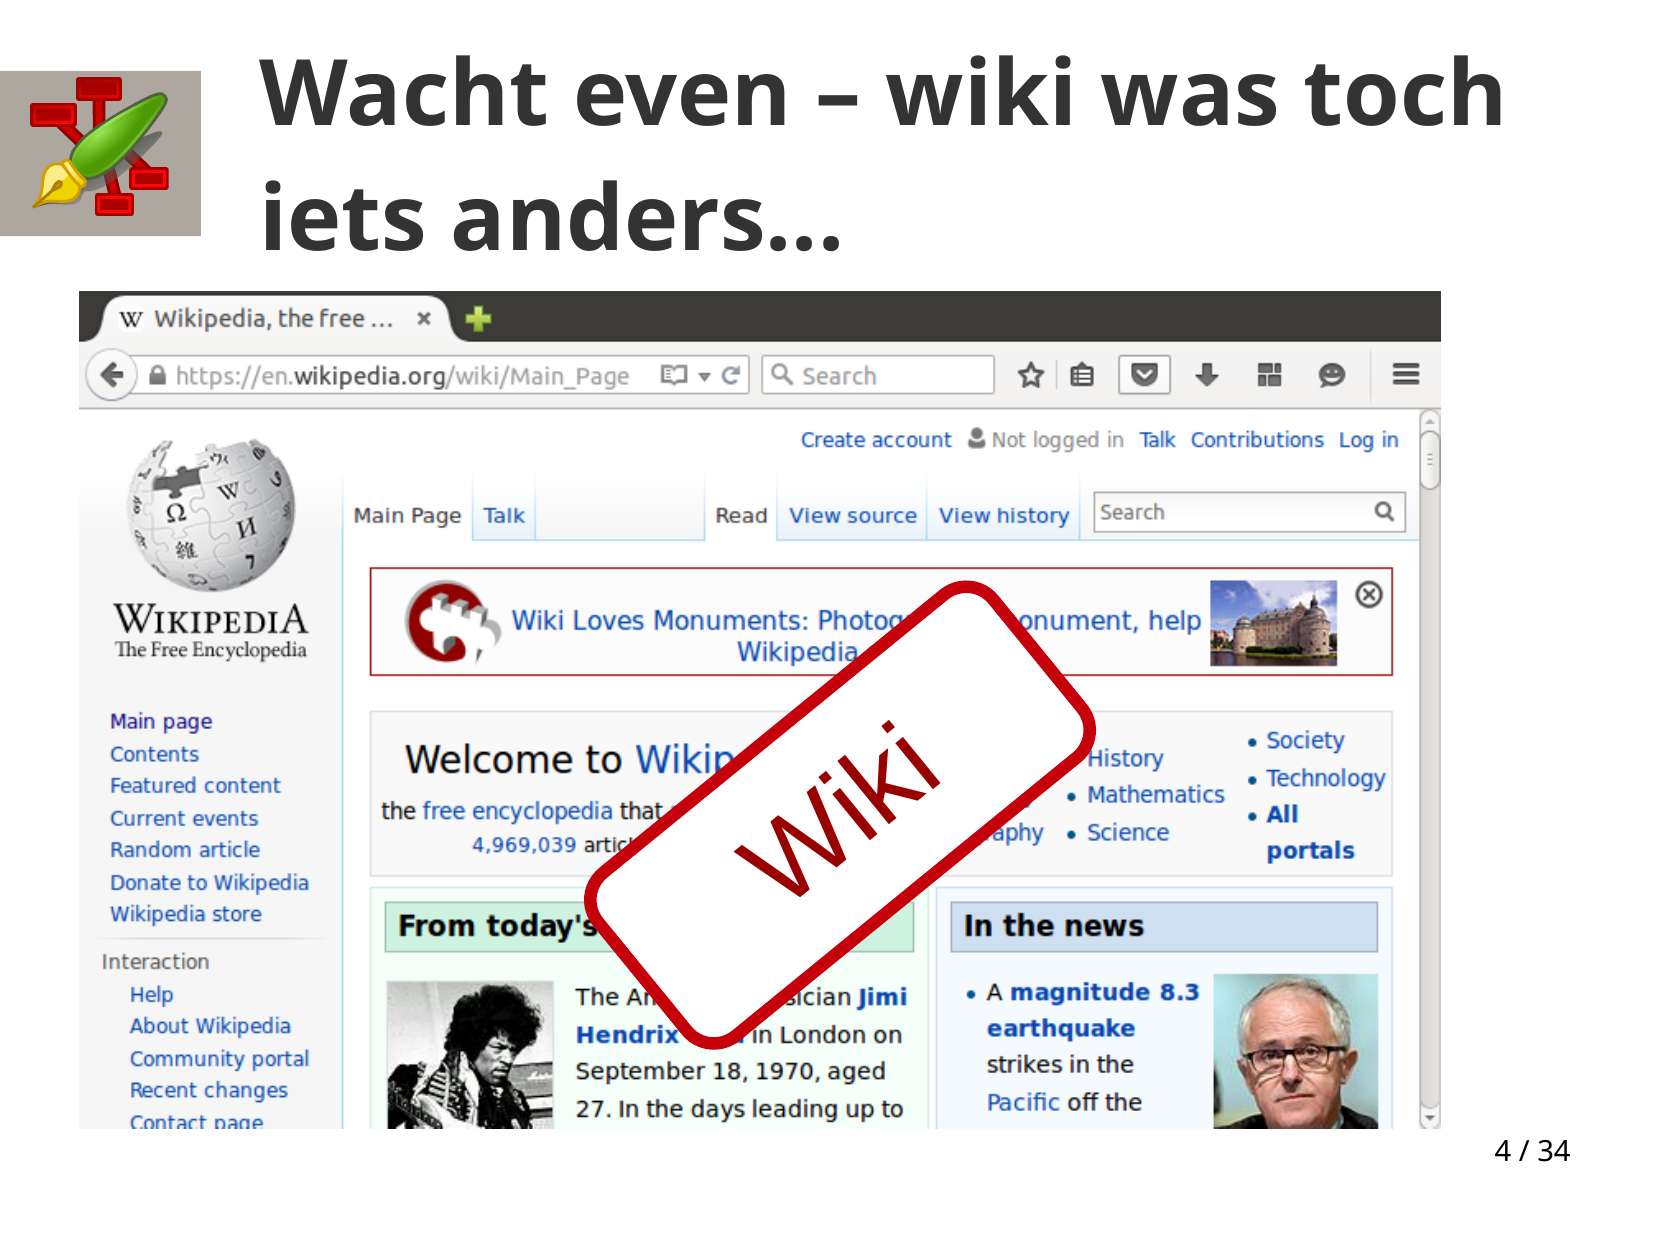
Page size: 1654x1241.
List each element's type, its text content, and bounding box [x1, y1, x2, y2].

picture [79, 291, 1441, 1129]
title Wacht even – wiki was toch iets anders... [259, 45, 1571, 260]
text_box Wiki [590, 586, 1090, 1044]
